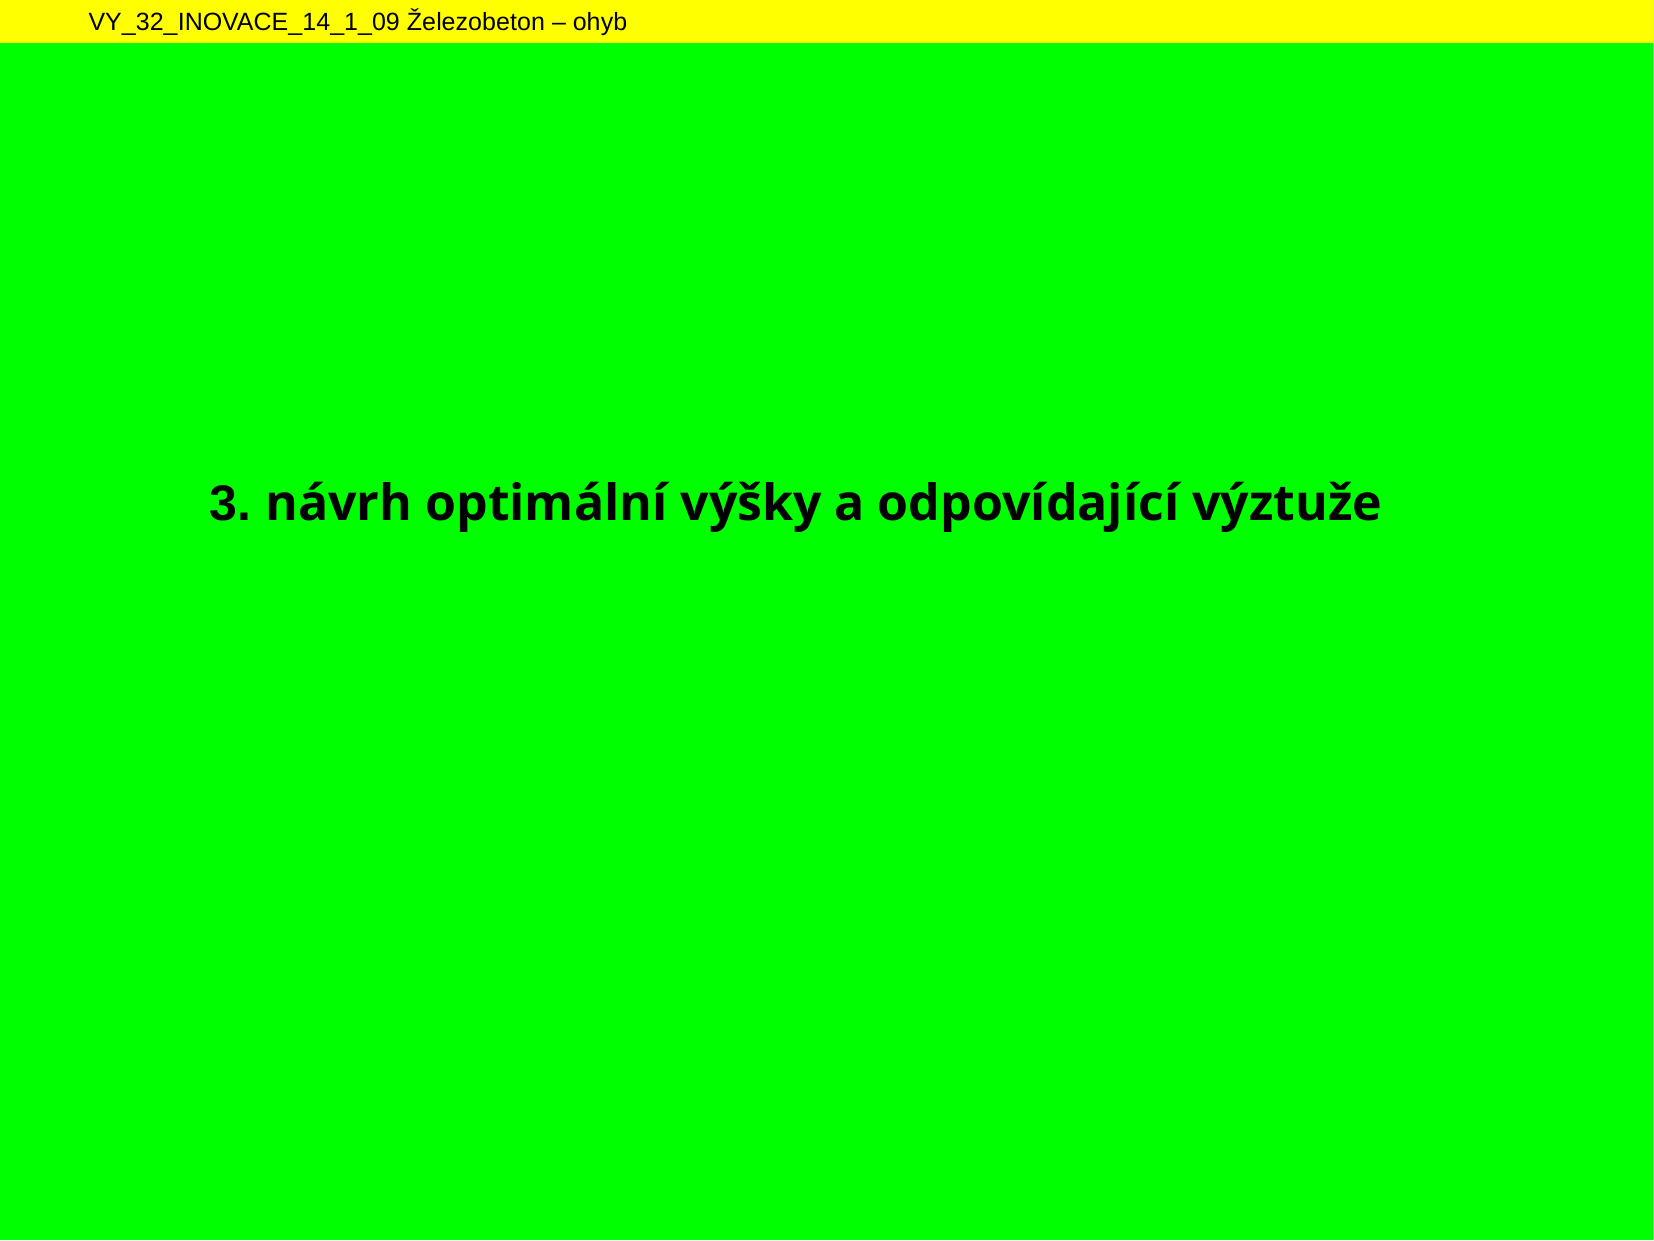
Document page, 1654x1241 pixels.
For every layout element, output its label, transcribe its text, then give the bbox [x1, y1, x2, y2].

text_box 3. návrh optimální výšky a odpovídající výztuže [86, 456, 1506, 933]
text_box VY_32_INOVACE_14_1_09 Železobeton – ohyb [0, 0, 1654, 43]
